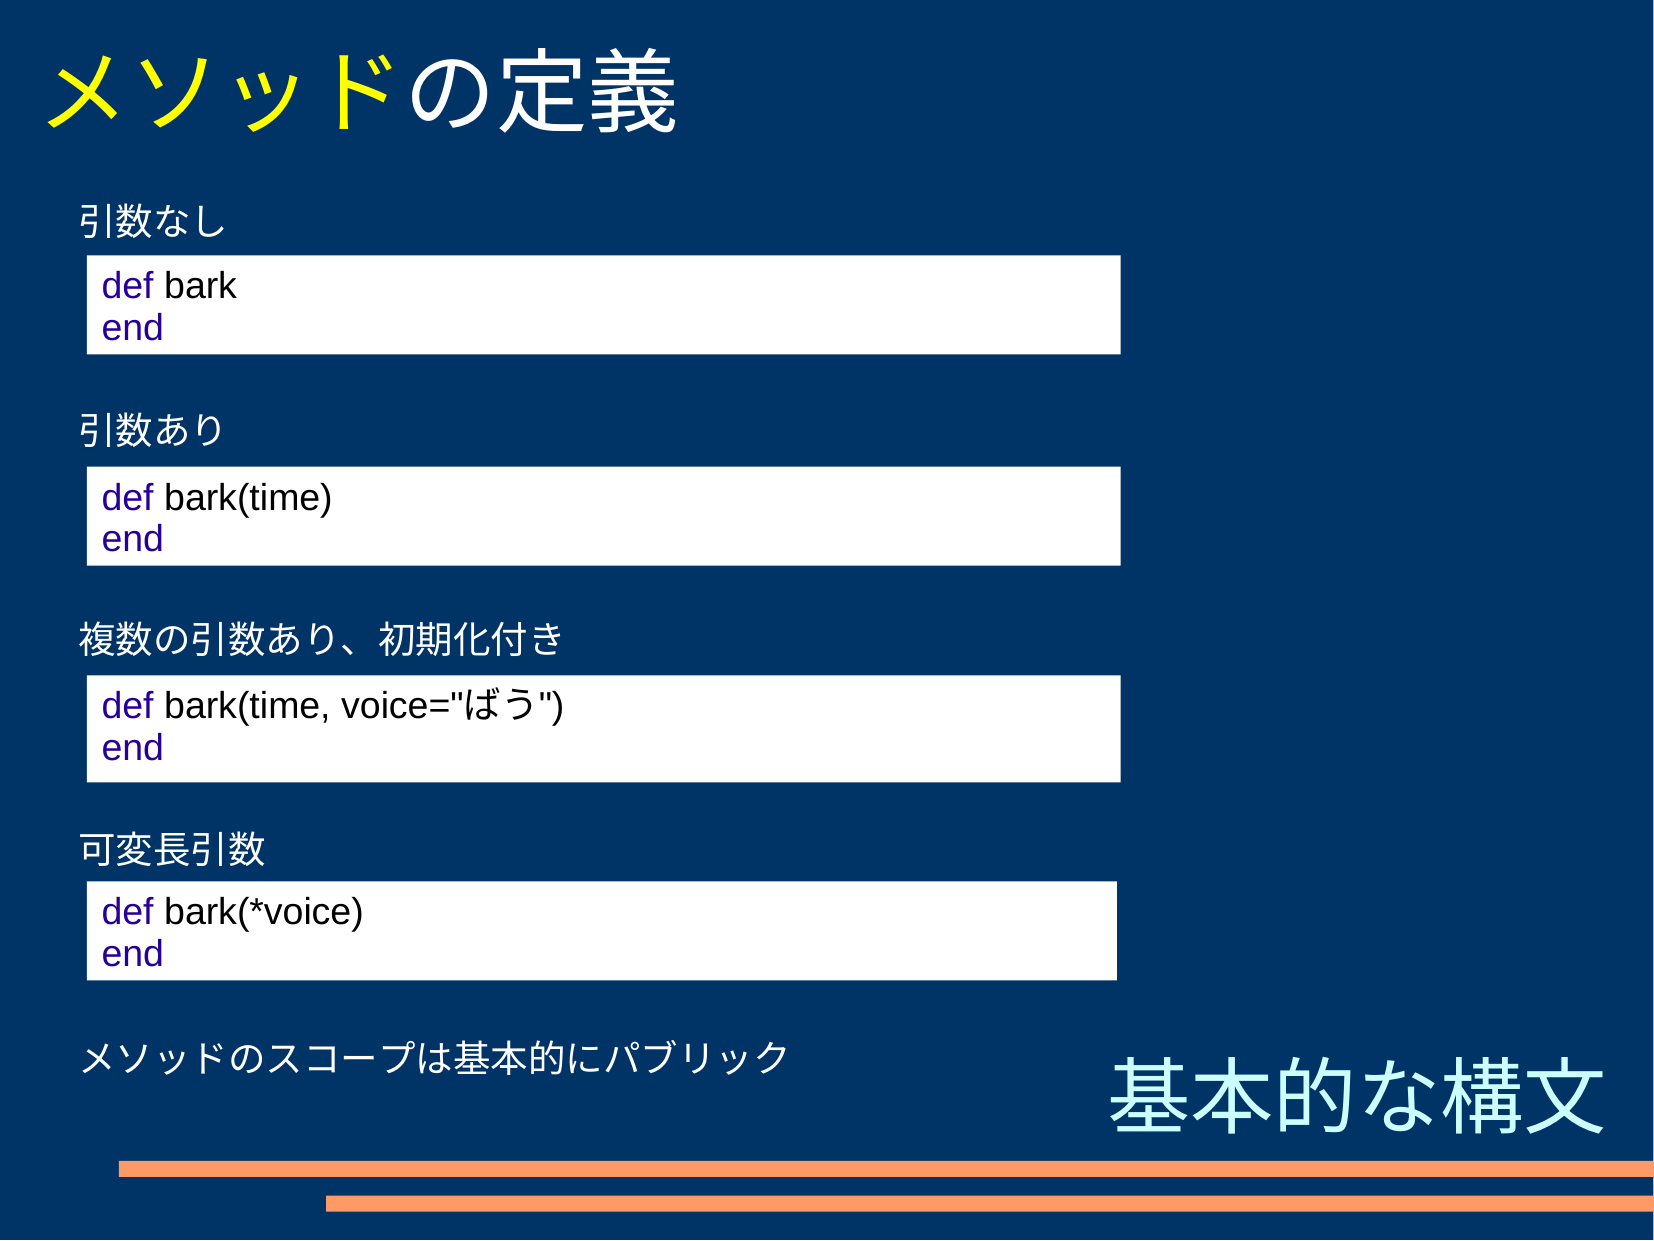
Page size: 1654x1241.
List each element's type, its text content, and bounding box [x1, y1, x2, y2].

text_box 引数なし 引数あり 複数の引数あり、初期化付き 可変長引数 メソッドのスコープは基本的にパブリック [63, 192, 1182, 1182]
text_box def bark(time) end [86, 466, 1121, 566]
text_box メソッドの定義 [22, 29, 709, 137]
text_box 基本的な構文 [1182, 1039, 1647, 1138]
text_box def bark(*voice) end [86, 881, 1117, 981]
text_box def bark(time, voice="ばう") end [86, 675, 1121, 783]
text_box def bark end [86, 255, 1121, 355]
